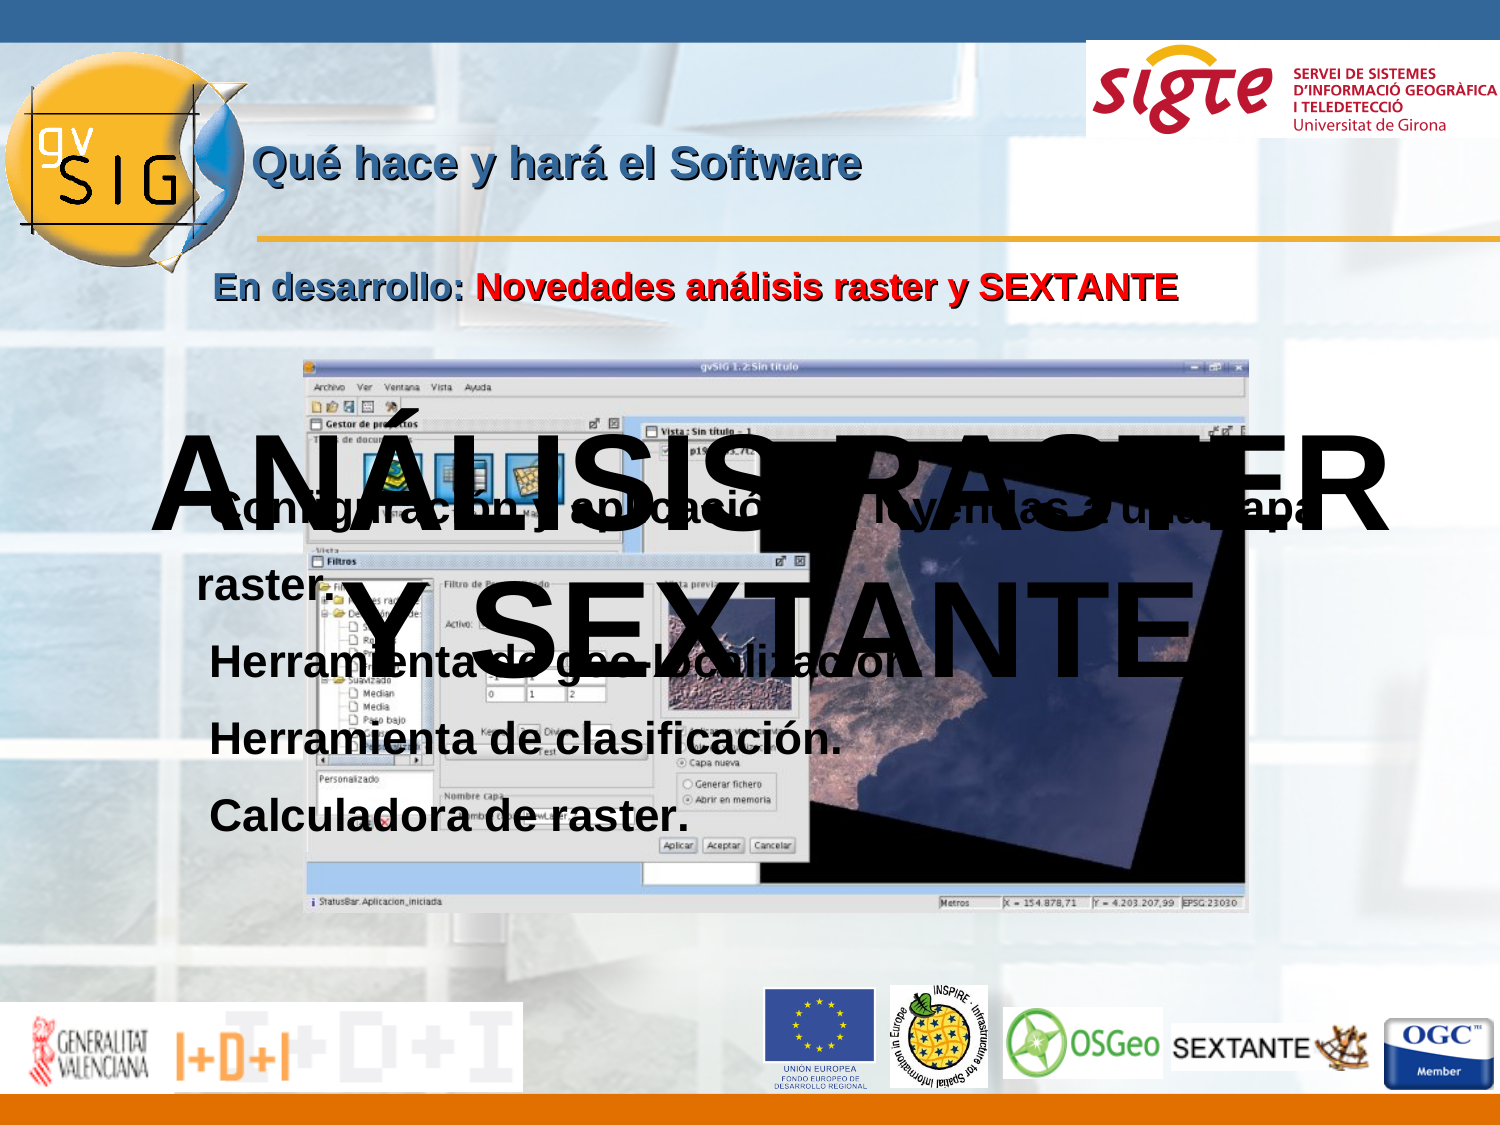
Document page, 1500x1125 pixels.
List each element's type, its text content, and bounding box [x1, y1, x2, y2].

text_box Qué hace y hará el Software [236, 131, 1500, 199]
picture [0, 49, 250, 276]
text_box ANÁLISIS RASTER Y SEXTANTE [112, 404, 1430, 729]
picture [1003, 1007, 1163, 1079]
text_box Configuración y aplicación de leyendas a una capa raster. Herramienta de geo-localización. Herramienta de clasificación. Calculadora de raster. [182, 729, 1422, 863]
picture [1171, 1023, 1375, 1071]
picture [763, 987, 876, 1089]
picture [0, 1002, 523, 1094]
picture [890, 985, 988, 1088]
picture [1086, 40, 1500, 131]
picture [303, 863, 1249, 913]
picture [303, 359, 1249, 404]
picture [1384, 1018, 1494, 1090]
text_box En desarrollo: Novedades análisis raster y SEXTANTE [197, 259, 1500, 321]
